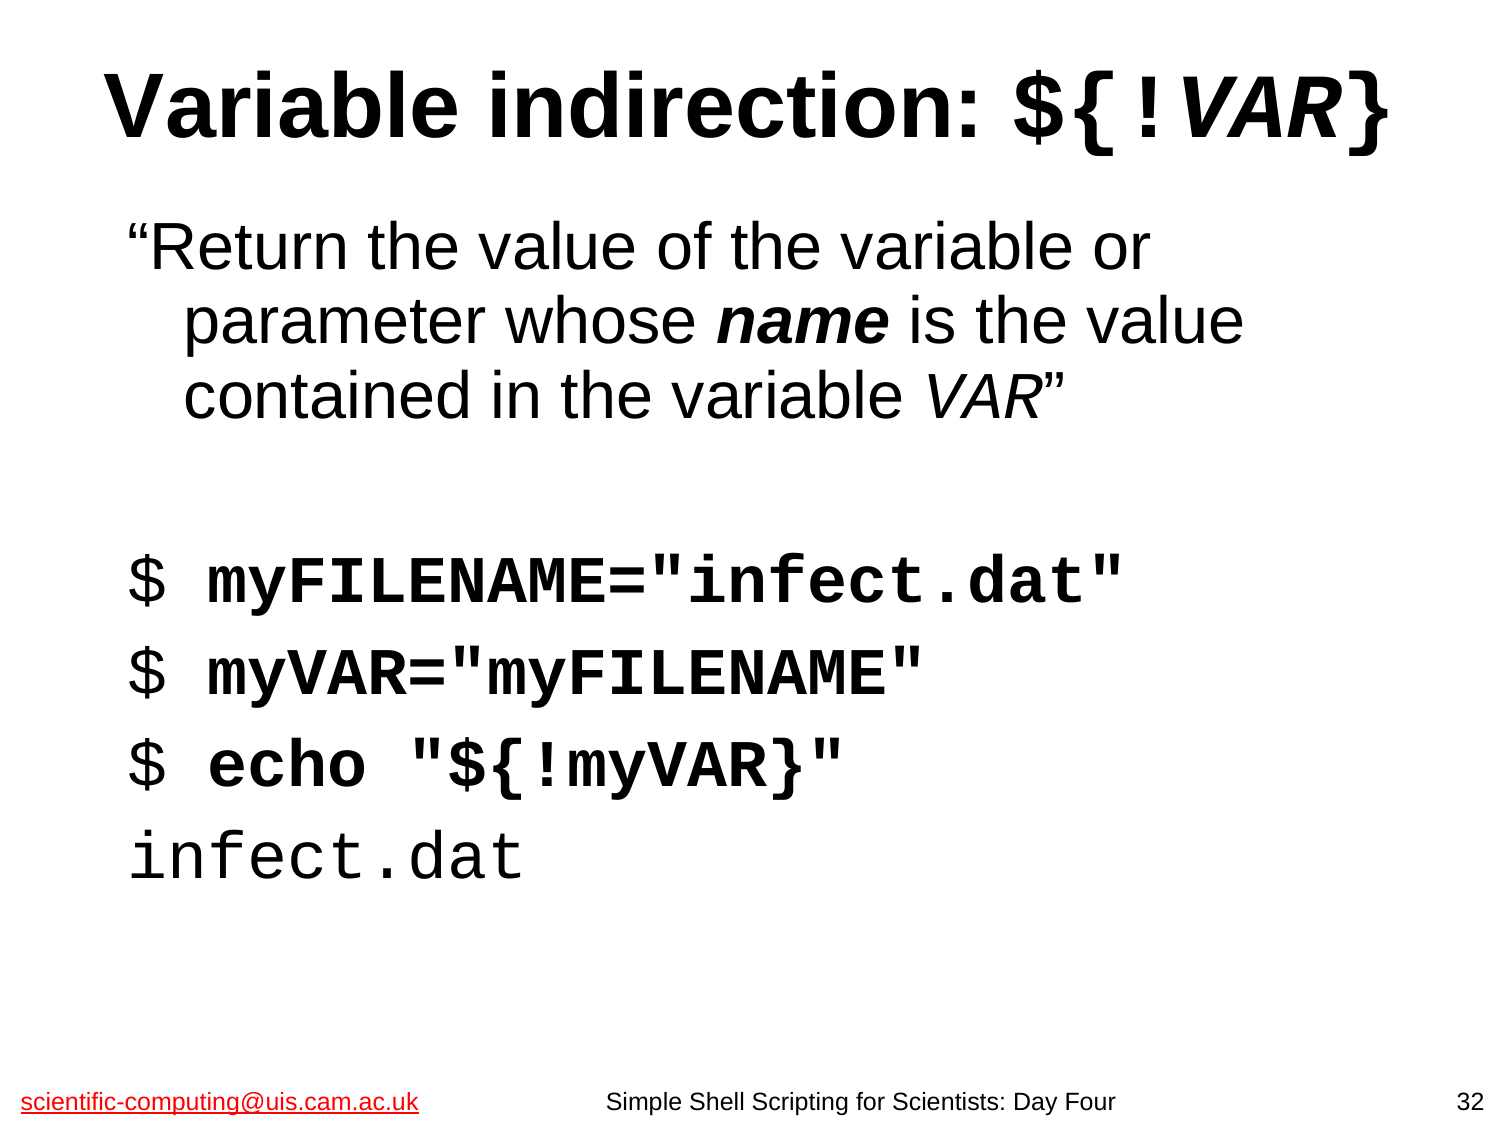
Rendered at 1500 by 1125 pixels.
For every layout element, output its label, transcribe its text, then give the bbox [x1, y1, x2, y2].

title Variable indirection: ${!VAR} [19, 16, 1481, 204]
list “Return the value of the variable or parameter whose name is the value contained in the variable VAR” $ myFILENAME="infect.dat" $ myVAR="myFILENAME" $ echo "${!myVAR}" infect.dat [112, 200, 1435, 1055]
